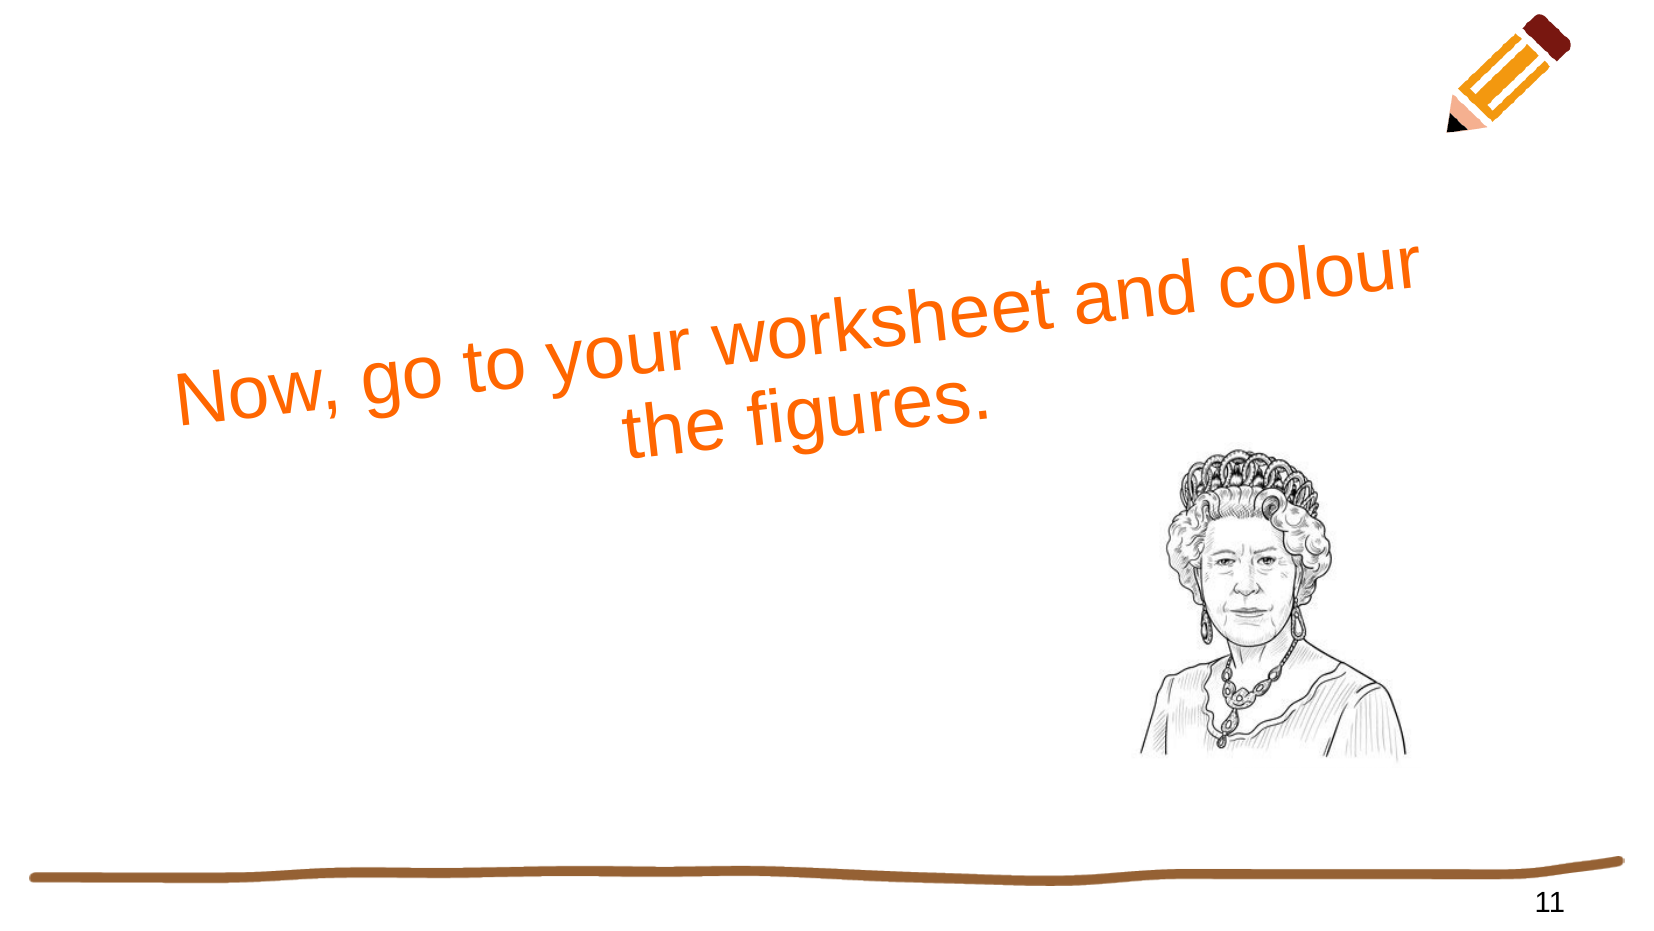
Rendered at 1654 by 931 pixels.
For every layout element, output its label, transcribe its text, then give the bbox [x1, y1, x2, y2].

picture [29, 856, 1625, 886]
picture [1446, 14, 1571, 133]
picture [1122, 442, 1448, 768]
title Now, go to your worksheet and colour the figures. [118, 211, 1487, 532]
